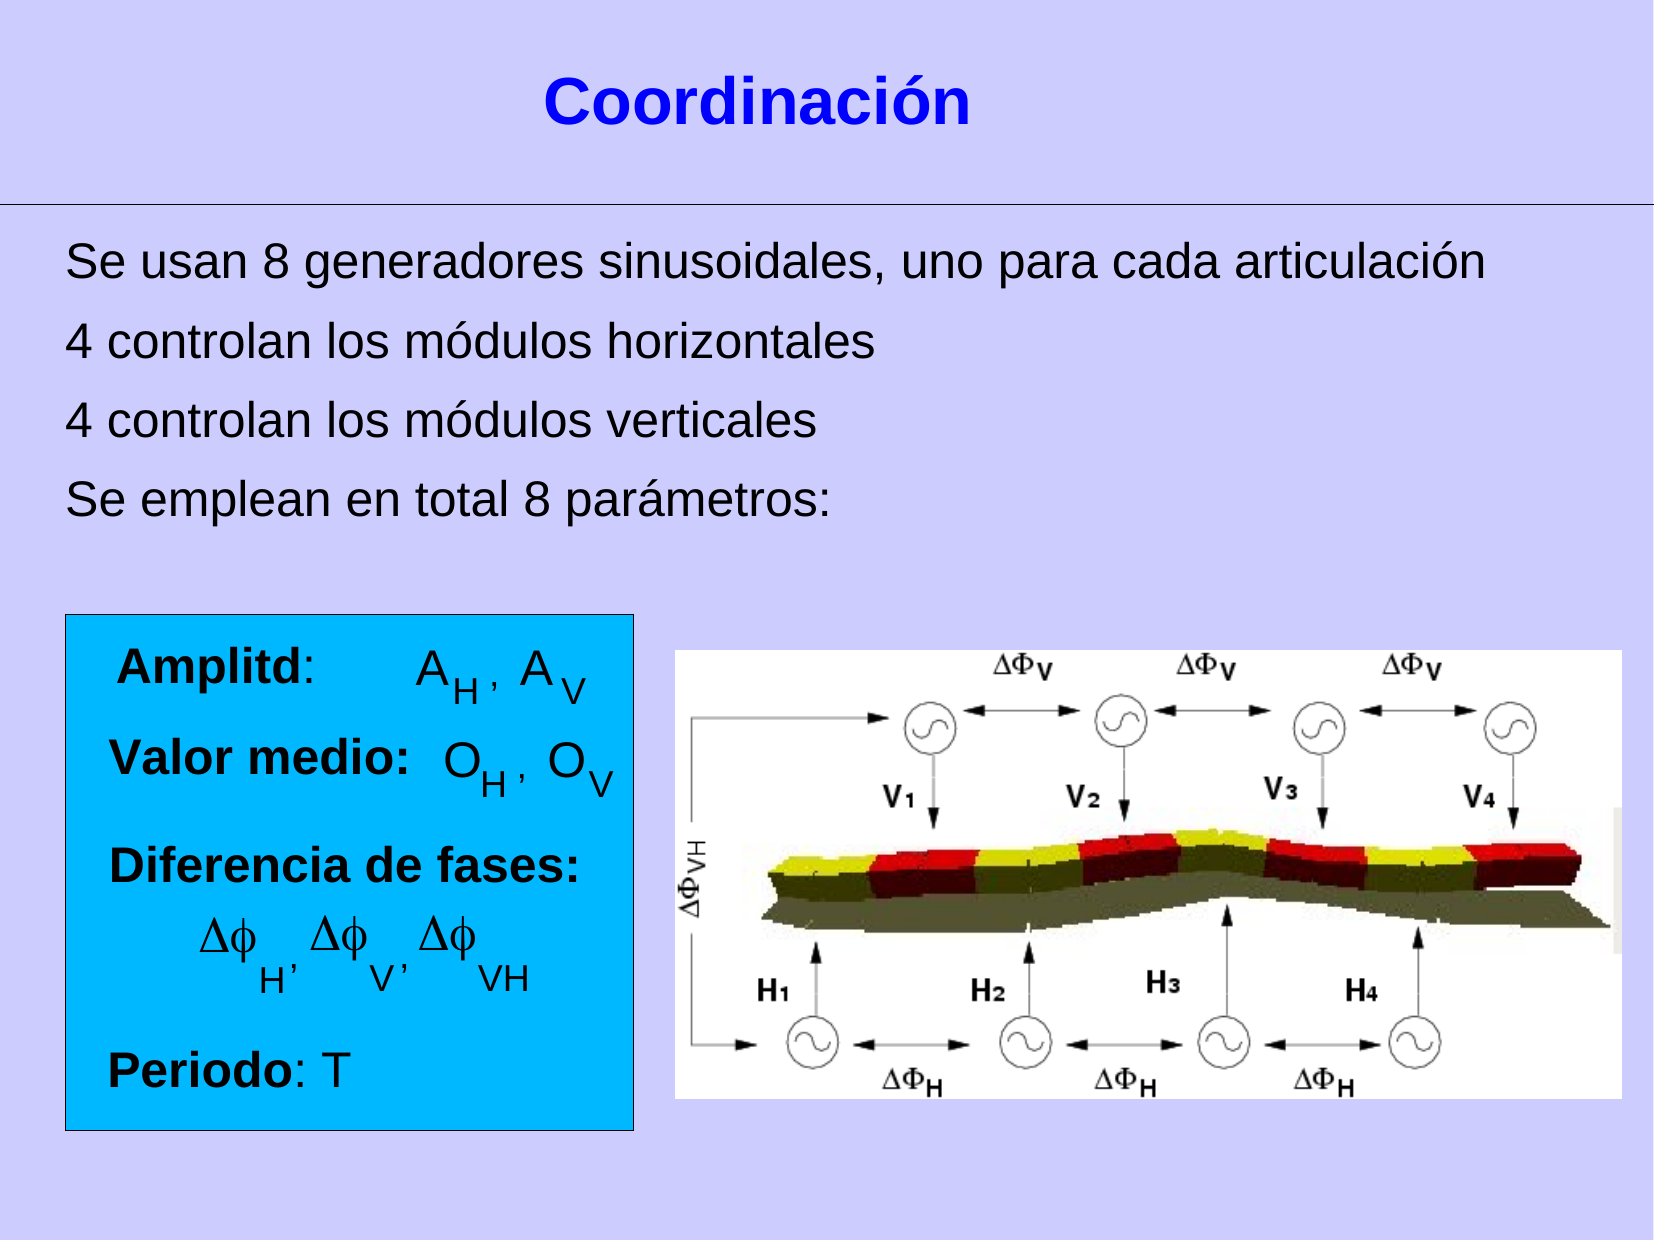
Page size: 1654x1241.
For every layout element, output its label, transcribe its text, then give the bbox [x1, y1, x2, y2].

text_box , [399, 934, 410, 977]
text_box H [480, 763, 519, 819]
text_box V [561, 670, 600, 727]
picture [675, 650, 1622, 1099]
text_box V [369, 957, 409, 1014]
text_box H [452, 670, 492, 727]
text_box O [547, 732, 587, 789]
text_box Amplitd: [101, 638, 375, 696]
text_box VH [477, 957, 530, 1014]
text_box Periodo: T [93, 1042, 563, 1100]
text_box Df [309, 914, 369, 983]
text_box Valor medio: [94, 729, 423, 787]
text_box A [415, 640, 455, 697]
text_box Se usan 8 generadores sinusoidales, uno para cada articulación 4 controlan los módulos horizontales 4 controlan los módulos verticales Se emplean en total 8 parámetros: [51, 233, 1615, 607]
text_box Df [198, 916, 258, 985]
text_box Df [417, 914, 477, 983]
text_box [65, 614, 634, 1131]
text_box A [519, 640, 559, 697]
text_box , [516, 744, 528, 787]
text_box , [489, 652, 500, 695]
text_box O [443, 732, 482, 789]
text_box , [288, 934, 300, 977]
text_box H [258, 959, 298, 1016]
title Coordinación [120, 0, 1396, 191]
text_box V [588, 763, 628, 819]
text_box Diferencia de fases: [94, 837, 615, 895]
